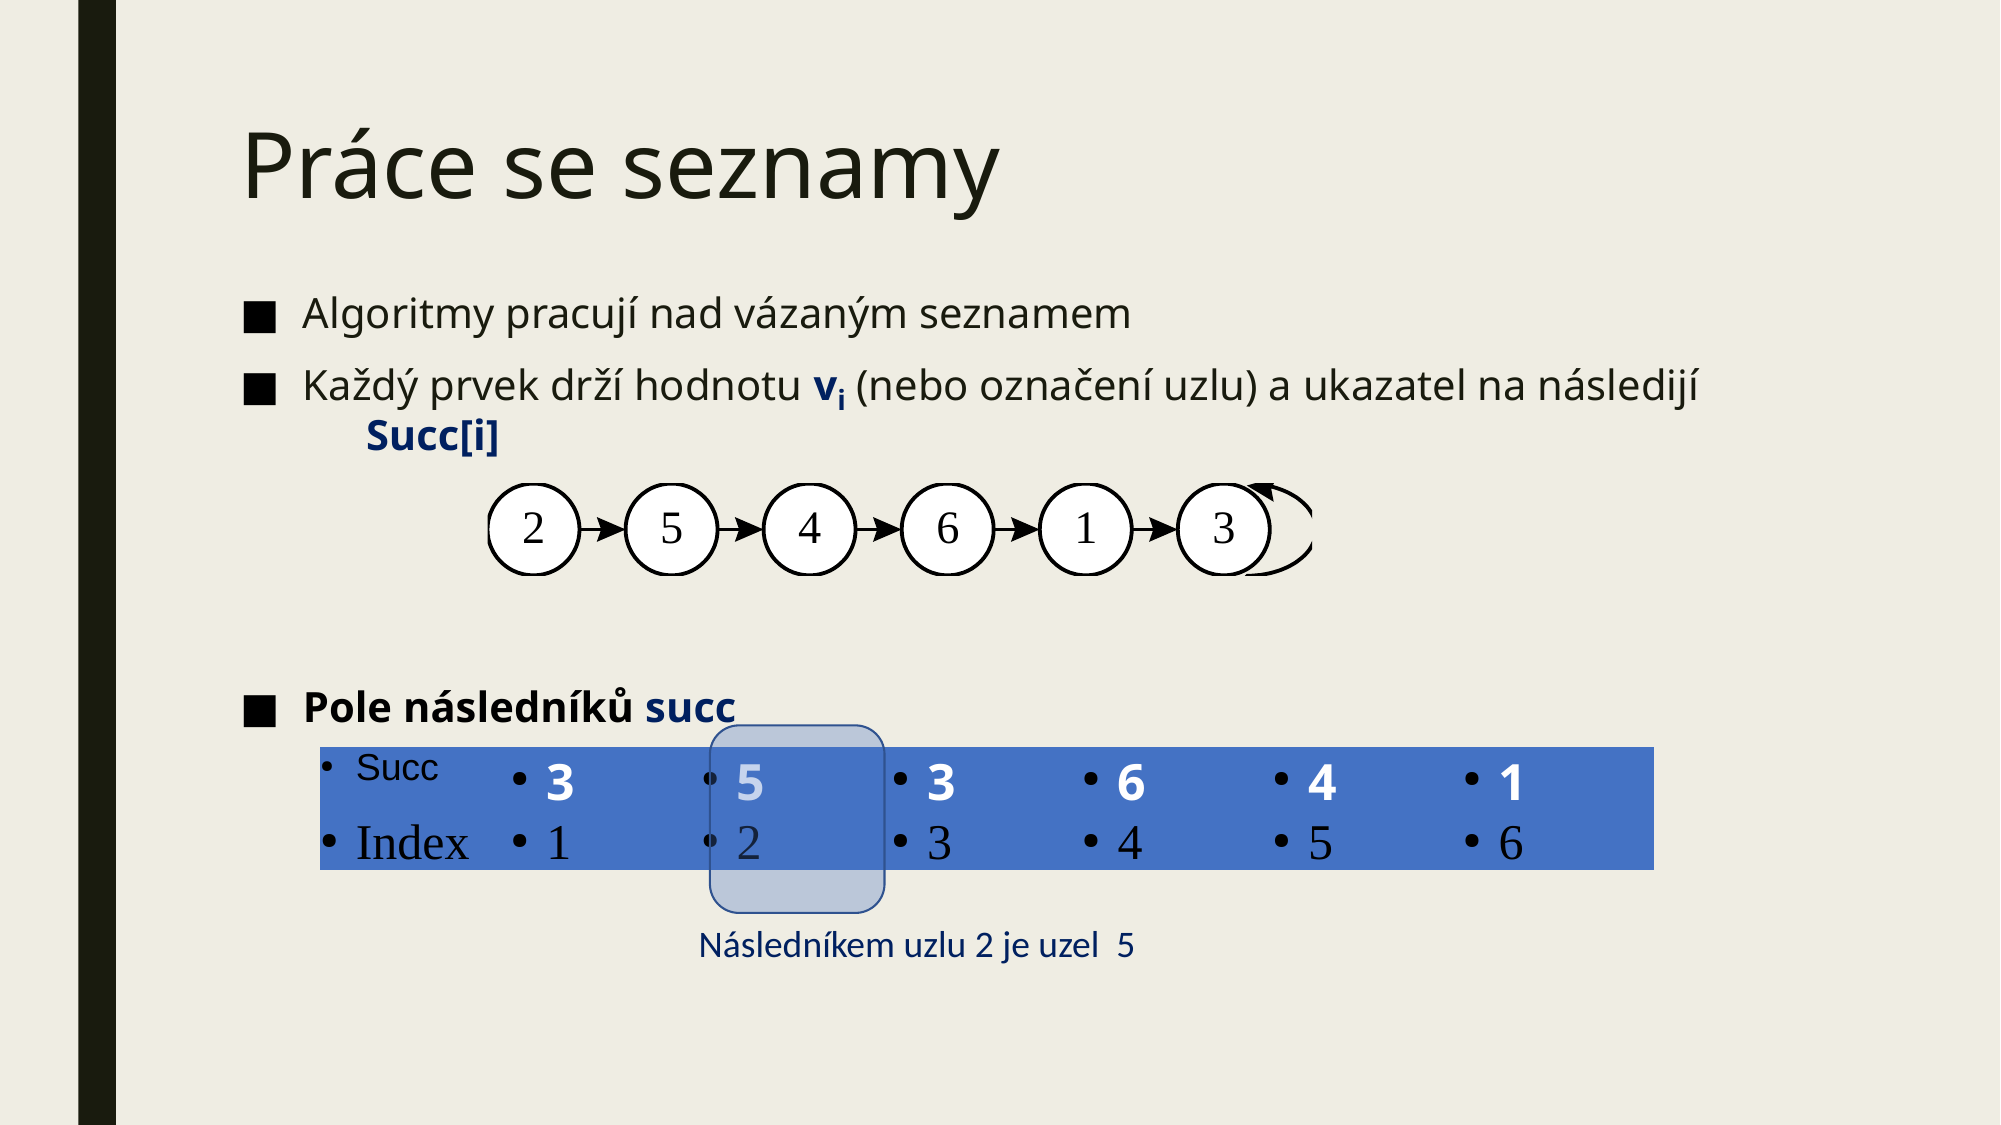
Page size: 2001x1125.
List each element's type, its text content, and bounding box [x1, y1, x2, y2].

table_cell 2 [885, 815, 892, 870]
table_cell Index [320, 815, 511, 870]
table_header 5 [701, 747, 710, 815]
table_cell 4 [1082, 815, 1273, 870]
table_header 3 [511, 747, 701, 815]
table_cell 3 [892, 815, 1082, 870]
table_header Succ [320, 747, 511, 815]
title Práce se seznamy [225, 112, 1801, 283]
table_header 5 [884, 747, 892, 815]
table_cell 6 [1463, 815, 1654, 870]
list Algoritmy pracují nad vázaným seznamem Každý prvek drží hodnotu vi (nebo označení uzlu) a ukazatel na následijí Succ[i] Pole následníků succ [225, 283, 1801, 1078]
table_cell 1 [511, 815, 701, 870]
table_header 1 [1463, 747, 1654, 815]
table_cell 5 [1273, 815, 1463, 870]
text_box Následníkem uzlu 2 je uzel 5 [683, 912, 1313, 974]
table_header 4 [1273, 747, 1463, 815]
table_cell 2 [701, 815, 709, 870]
chart [487, 483, 1313, 576]
table_header 6 [1082, 747, 1273, 815]
table_header 3 [892, 747, 1082, 815]
text_box [709, 725, 885, 912]
